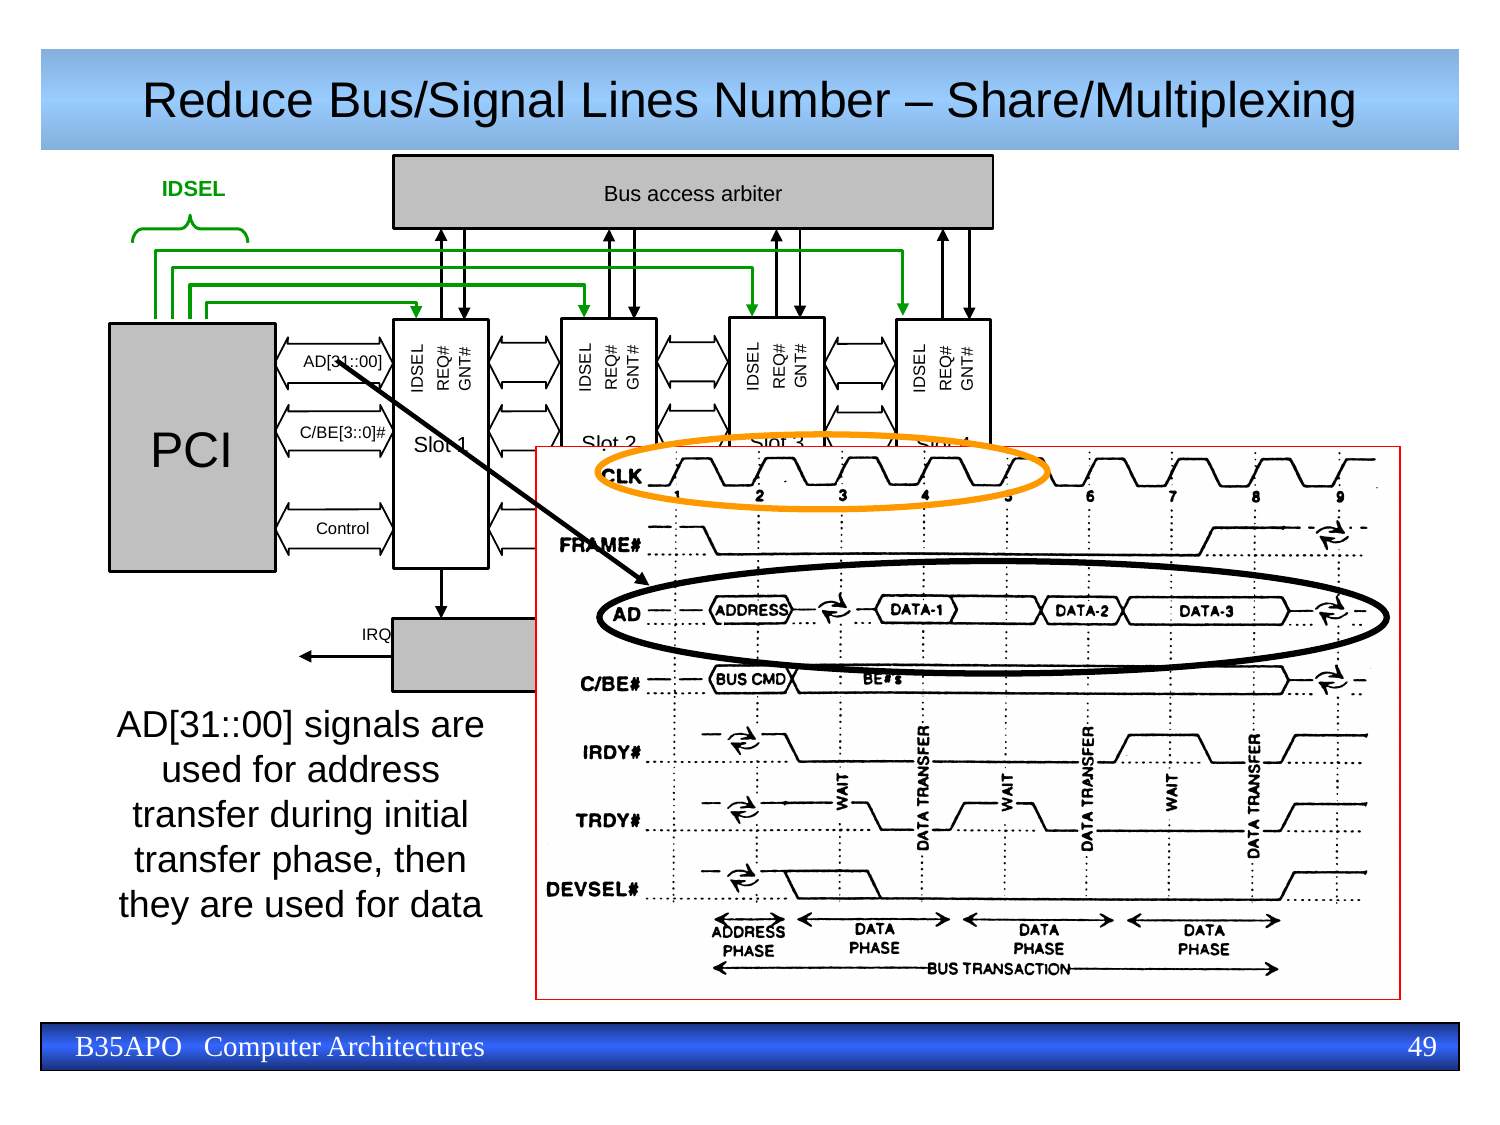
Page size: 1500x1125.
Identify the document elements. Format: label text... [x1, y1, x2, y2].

text_box REQ# [594, 320, 616, 416]
text_box Bus access arbiter [393, 155, 994, 229]
text_box AD[31::00] signals are used for address transfer during initial transfer phase, then they are used for data [97, 692, 504, 934]
text_box REQ# [762, 319, 784, 415]
title Reduce Bus/Signal Lines Number – Share/Multiplexing [41, 49, 1459, 150]
text_box C/BE[3::0]# [281, 416, 393, 447]
text_box Slot 3 [729, 317, 825, 434]
text_box IDSEL [400, 321, 426, 417]
text_box REQ# [928, 321, 950, 417]
text_box Slot 3 [784, 438, 801, 446]
text_box Interrupt subsystem [392, 618, 535, 692]
text_box REQ# [606, 356, 615, 365]
text_box Slot 1 [421, 319, 489, 466]
text_box Slot 4 [896, 319, 991, 443]
text_box Slot 2 [561, 318, 657, 446]
text_box IDSEL [902, 321, 928, 417]
text_box Slot 3 [729, 440, 761, 446]
text_box Control [281, 512, 393, 543]
text_box GNT# [616, 320, 648, 416]
picture [603, 565, 1383, 670]
text_box AD[31::00] [281, 345, 393, 376]
text_box GNT# [784, 319, 816, 415]
picture [601, 447, 1044, 506]
text_box IRQ [315, 618, 438, 649]
text_box REQ# [941, 357, 950, 366]
text_box REQ# [426, 321, 448, 417]
text_box IDSEL [126, 165, 262, 209]
text_box Slot 1 [393, 405, 489, 569]
text_box GNT# [950, 321, 982, 417]
text_box IDSEL [568, 320, 594, 416]
text_box PCI [109, 323, 276, 572]
text_box Slot 4 [896, 440, 924, 446]
text_box Slot 1 [393, 319, 441, 402]
text_box REQ# [438, 357, 447, 366]
text_box REQ# [774, 355, 783, 364]
text_box Slot 3 [801, 438, 825, 446]
text_box IDSEL [736, 319, 762, 415]
picture [536, 447, 1400, 999]
text_box GNT# [448, 321, 480, 417]
